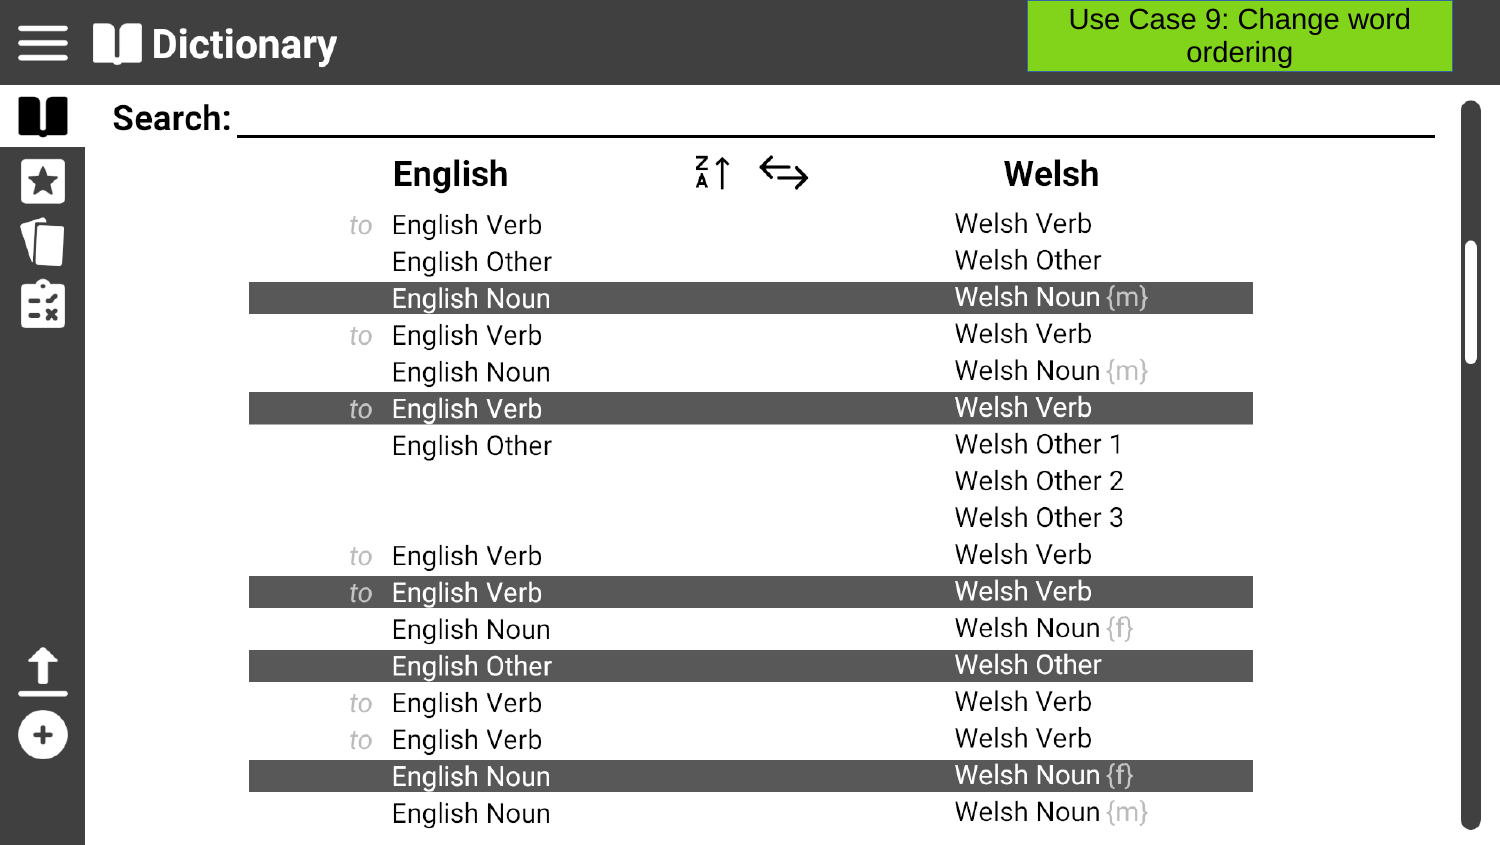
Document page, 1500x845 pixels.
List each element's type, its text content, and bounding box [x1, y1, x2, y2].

picture [0, 0, 1500, 845]
text_box Use Case 9: Change word ordering [1027, 0, 1453, 72]
